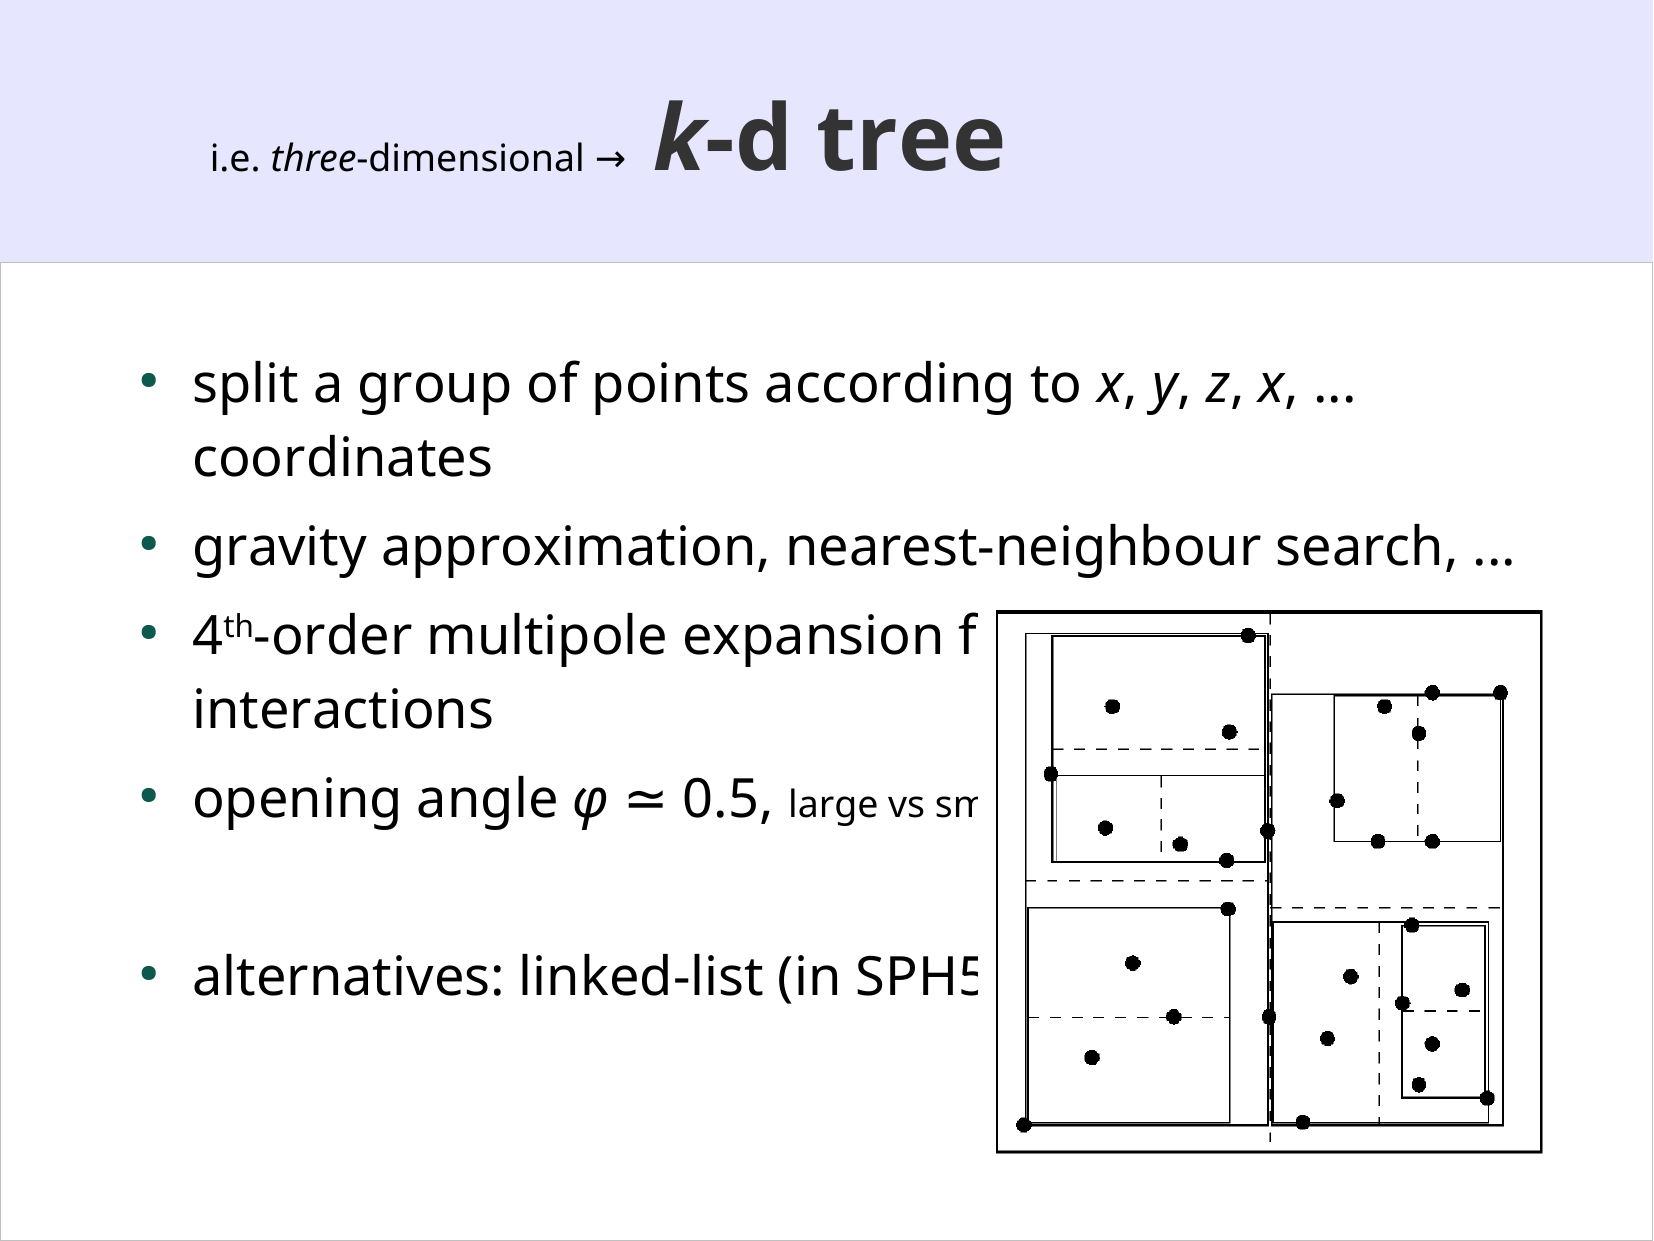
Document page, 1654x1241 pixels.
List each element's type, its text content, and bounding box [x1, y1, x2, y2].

text_box i.e. three-dimensional → [195, 124, 603, 184]
picture [978, 591, 1561, 1172]
list split a group of points according to x, y, z, x, ... coordinates gravity approximation, nearest-neighbour search, ... 4th-order multipole expansion for particle↔cell interactions opening angle φ ≃ 0.5, large vs small alternatives: linked-list (in SPH5) [121, 344, 1534, 1065]
title k-d tree [124, 31, 1536, 239]
